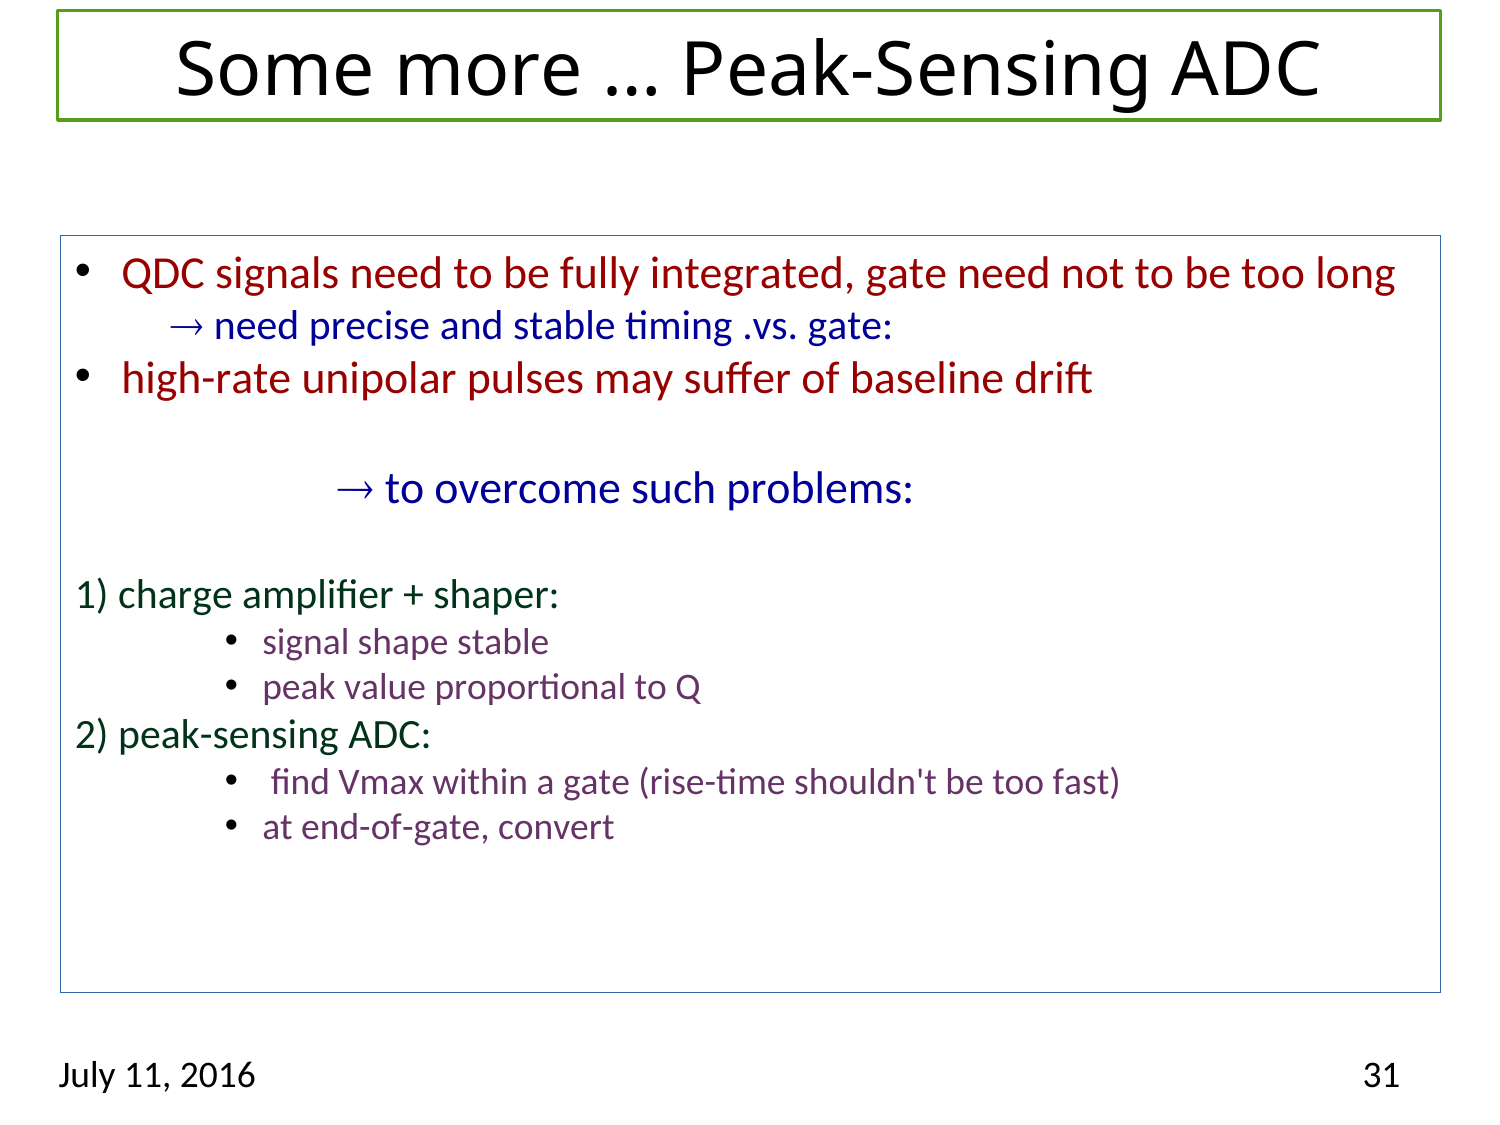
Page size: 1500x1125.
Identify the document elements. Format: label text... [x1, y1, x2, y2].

title Some more … Peak-Sensing ADC [57, 10, 1441, 121]
text_box QDC signals need to be fully integrated, gate need not to be too long  need precise and stable timing .vs. gate: high-rate unipolar pulses may suffer of baseline drift  to overcome such problems: 1) charge amplifier + shaper: signal shape stable peak value proportional to Q 2) peak-sensing ADC: find Vmax within a gate (rise-time shouldn't be too fast) at end-of-gate, convert [60, 235, 1441, 993]
